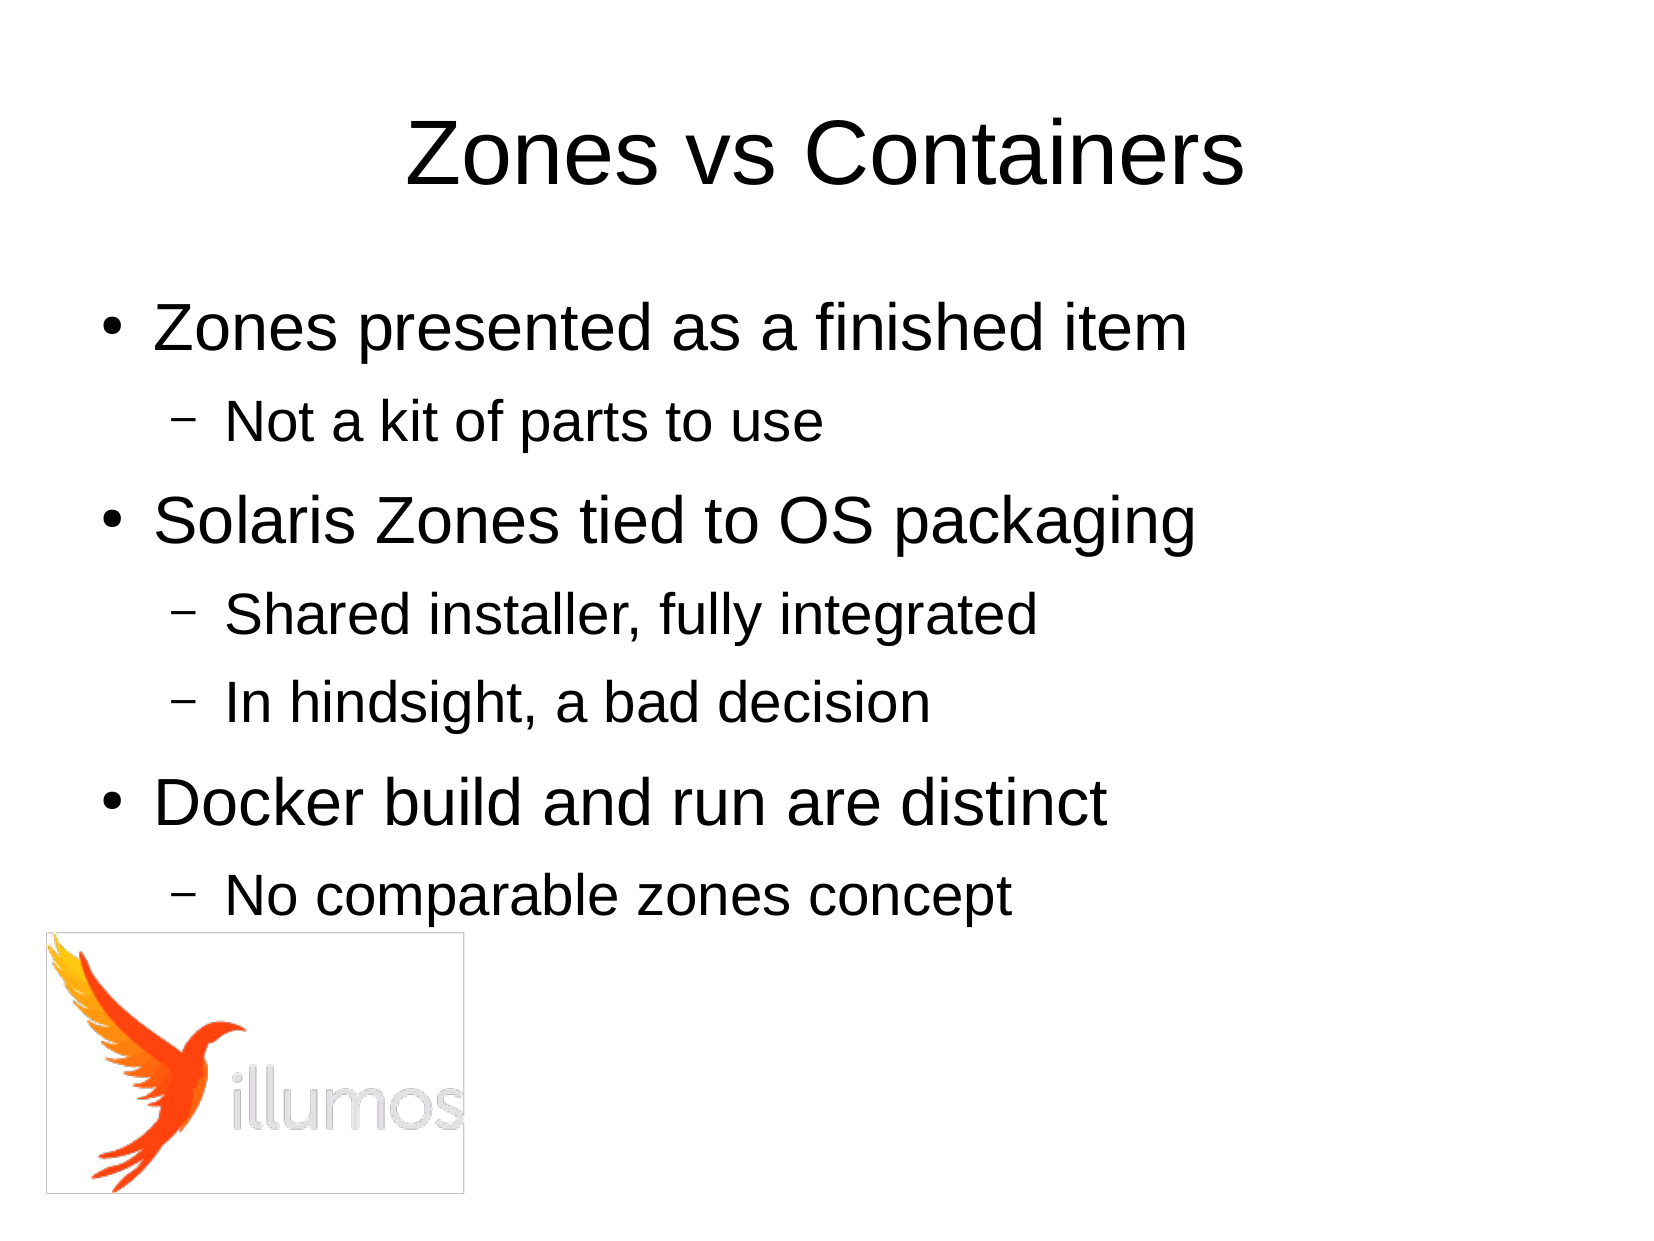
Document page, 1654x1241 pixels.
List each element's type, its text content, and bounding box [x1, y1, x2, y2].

list Zones presented as a finished item Not a kit of parts to use Solaris Zones tied to OS packaging Shared installer, fully integrated In hindsight, a bad decision Docker build and run are distinct No comparable zones concept [82, 290, 1571, 1010]
title Zones vs Containers [82, 49, 1571, 257]
picture [0, 886, 511, 1241]
